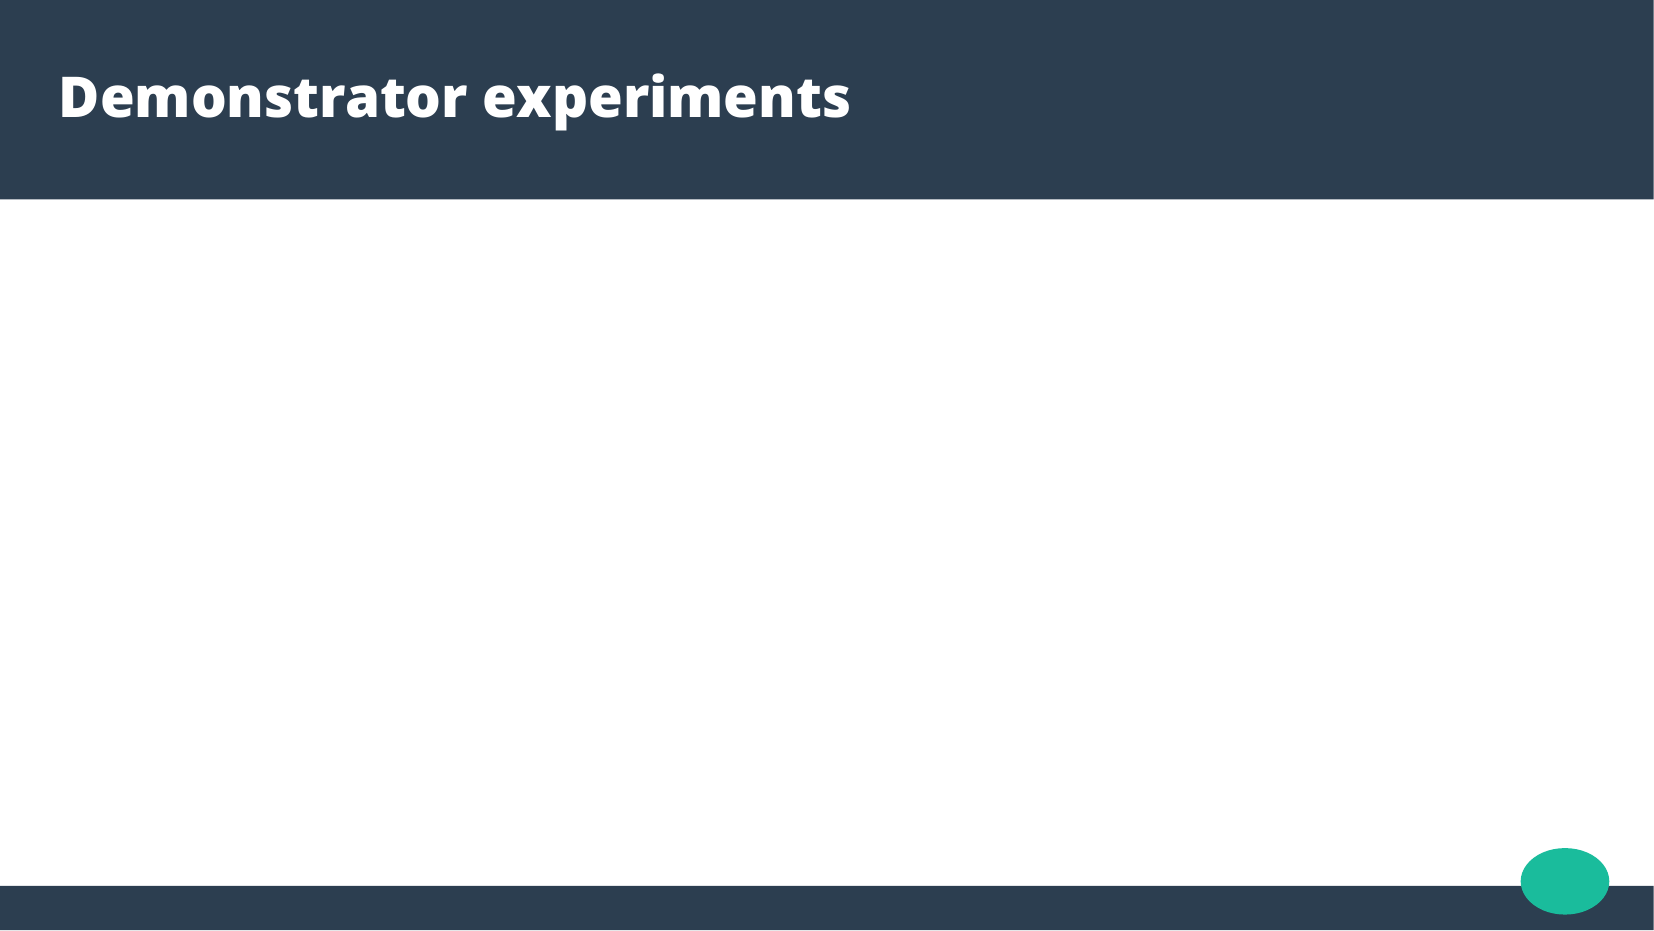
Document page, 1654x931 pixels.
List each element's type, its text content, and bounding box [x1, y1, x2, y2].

title Demonstrator experiments [59, 37, 1595, 155]
